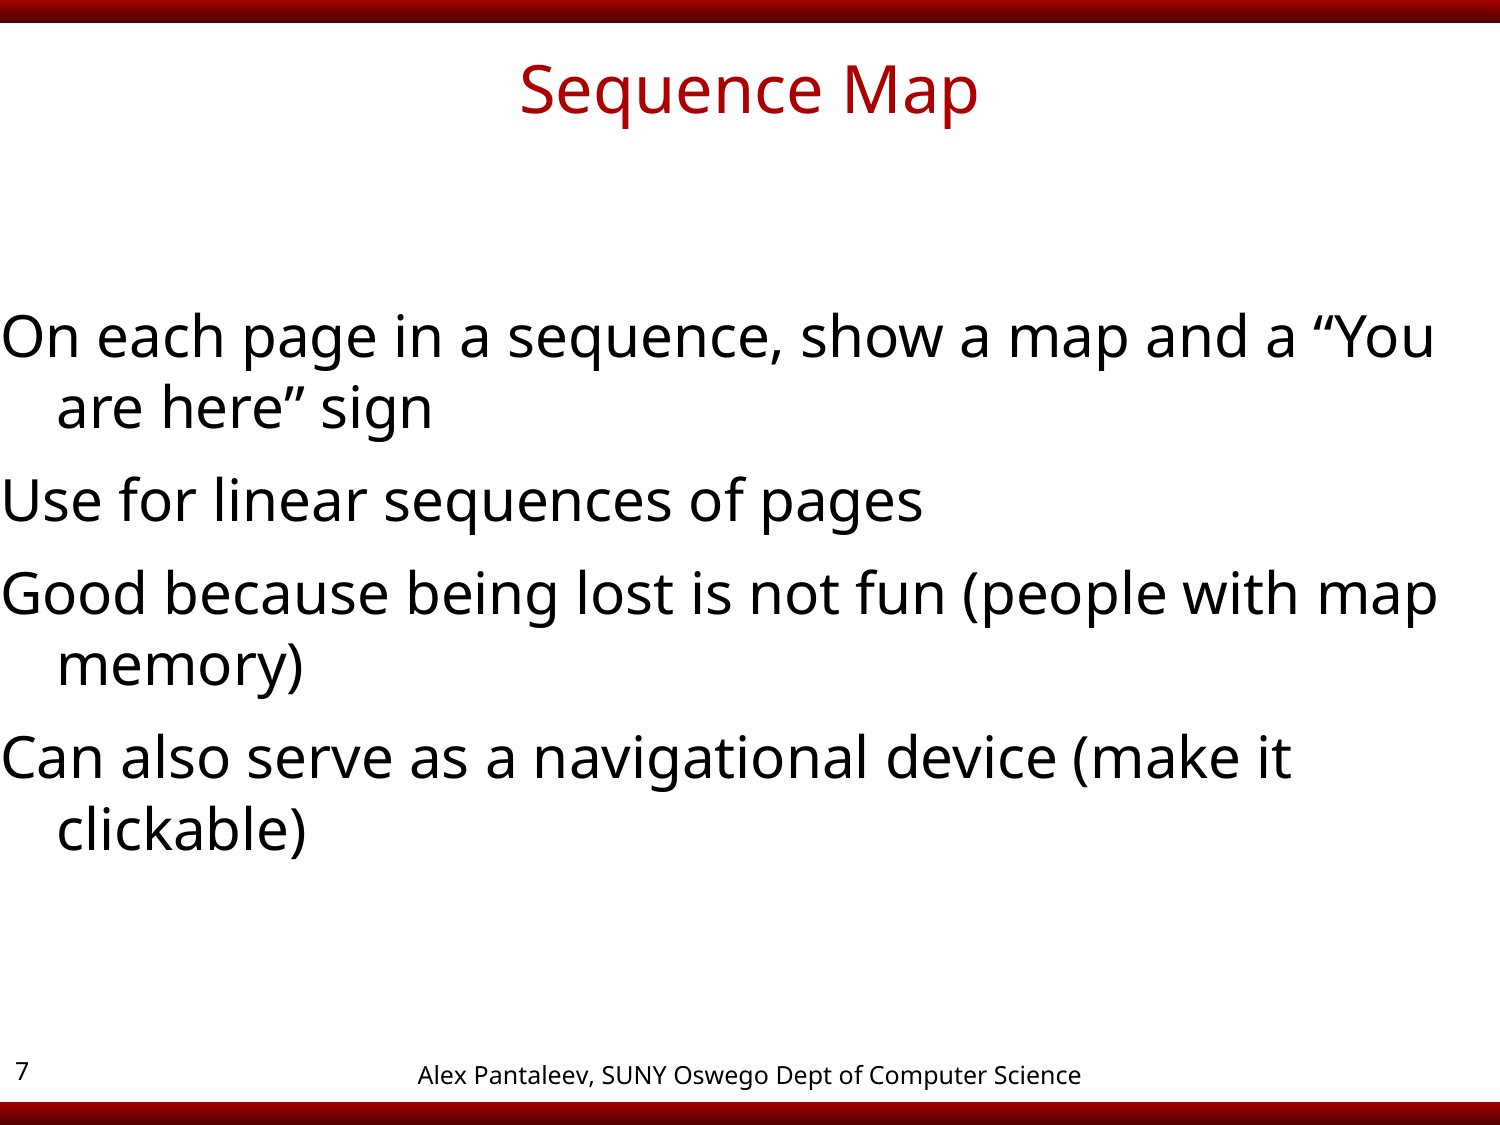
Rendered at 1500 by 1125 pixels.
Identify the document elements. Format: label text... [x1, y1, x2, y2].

title Sequence Map [0, 24, 1500, 150]
list On each page in a sequence, show a map and a “You are here” sign Use for linear sequences of pages Good because being lost is not fun (people with map memory) Can also serve as a navigational device (make it clickable) [0, 299, 1476, 1063]
